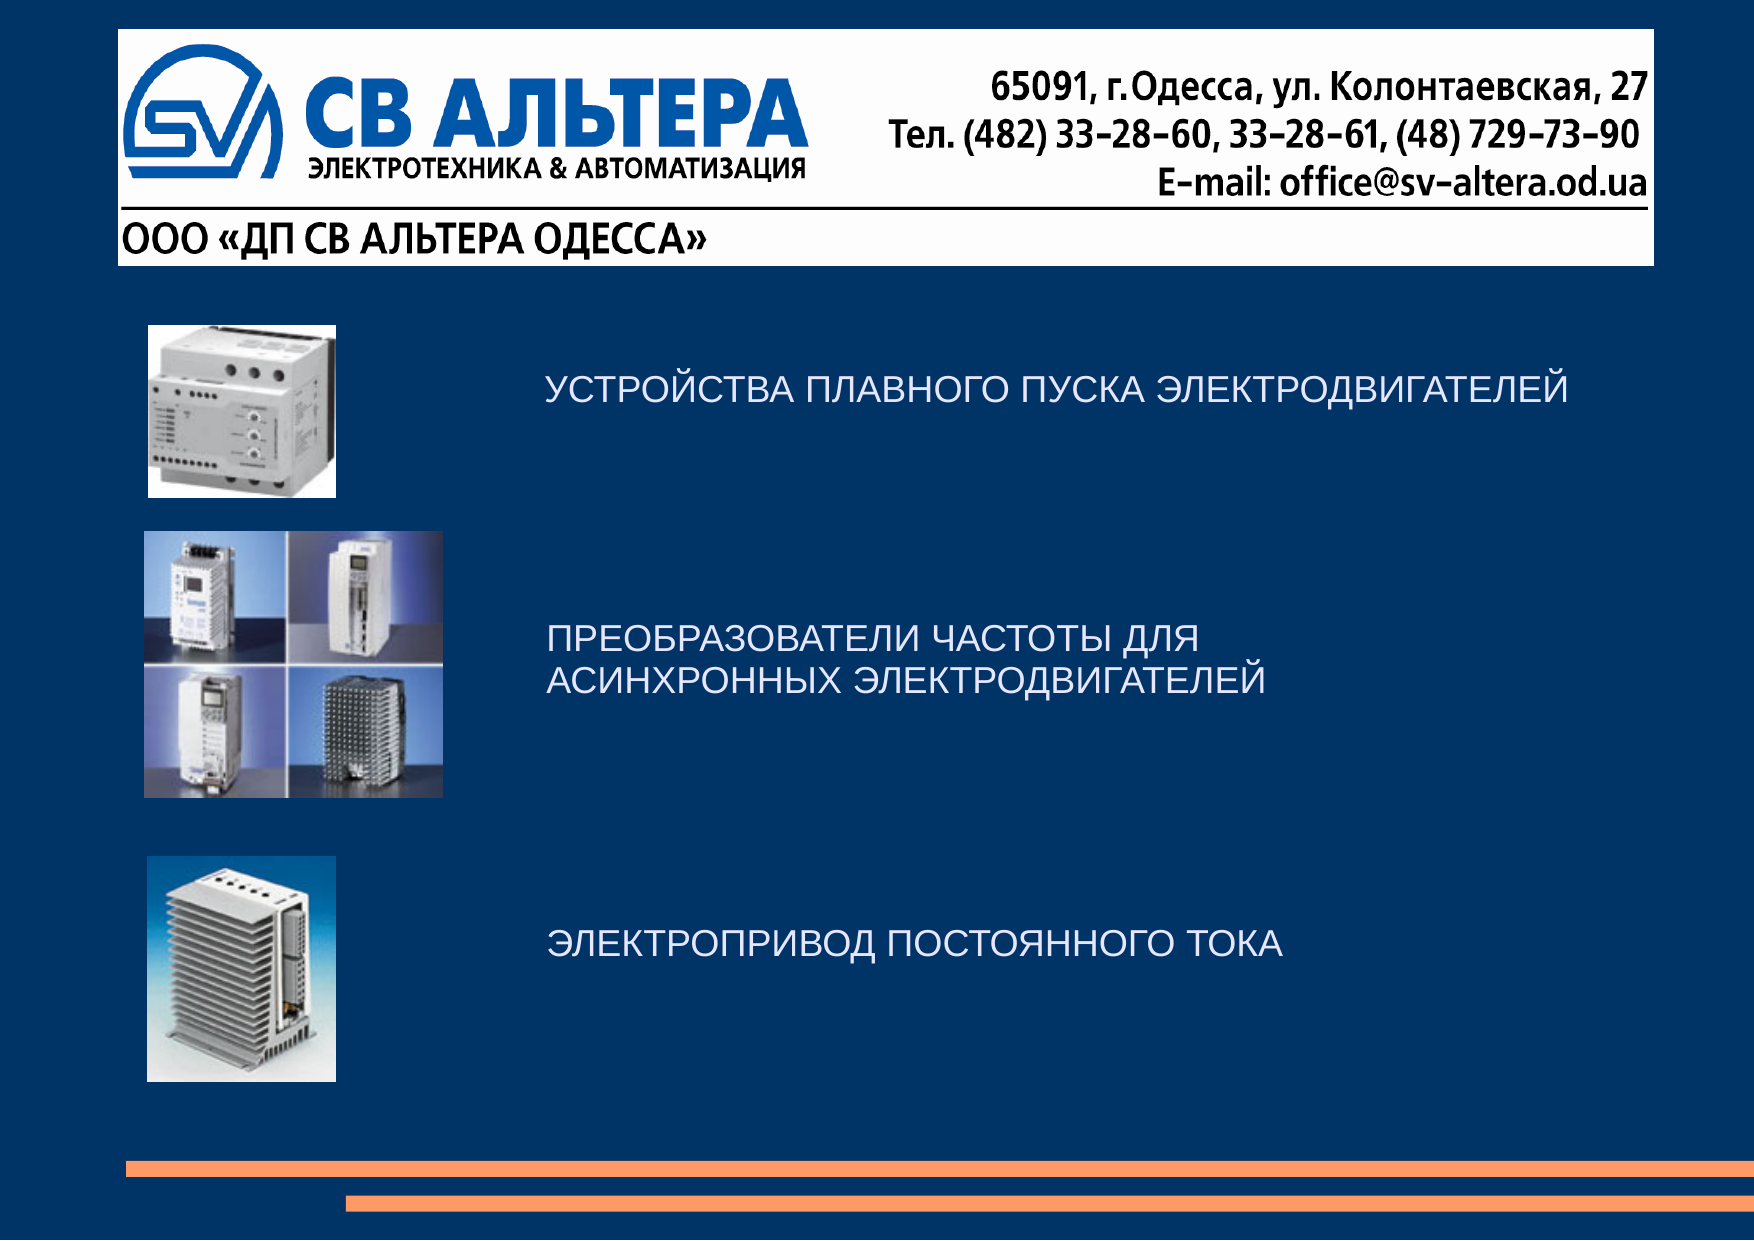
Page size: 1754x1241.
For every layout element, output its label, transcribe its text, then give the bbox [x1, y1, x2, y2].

picture [144, 531, 443, 798]
text_box ПРЕОБРАЗОВАТЕЛИ ЧАСТОТЫ ДЛЯ АСИНХРОННЫХ ЭЛЕКТРОДВИГАТЕЛЕЙ [531, 609, 1754, 709]
picture [147, 856, 336, 1082]
text_box УСТРОЙСТВА ПЛАВНОГО ПУСКА ЭЛЕКТРОДВИГАТЕЛЕЙ [529, 360, 1587, 418]
picture [118, 29, 1654, 266]
picture [148, 325, 336, 498]
text_box ЭЛЕКТРОПРИВОД ПОСТОЯННОГО ТОКА [531, 915, 1300, 973]
